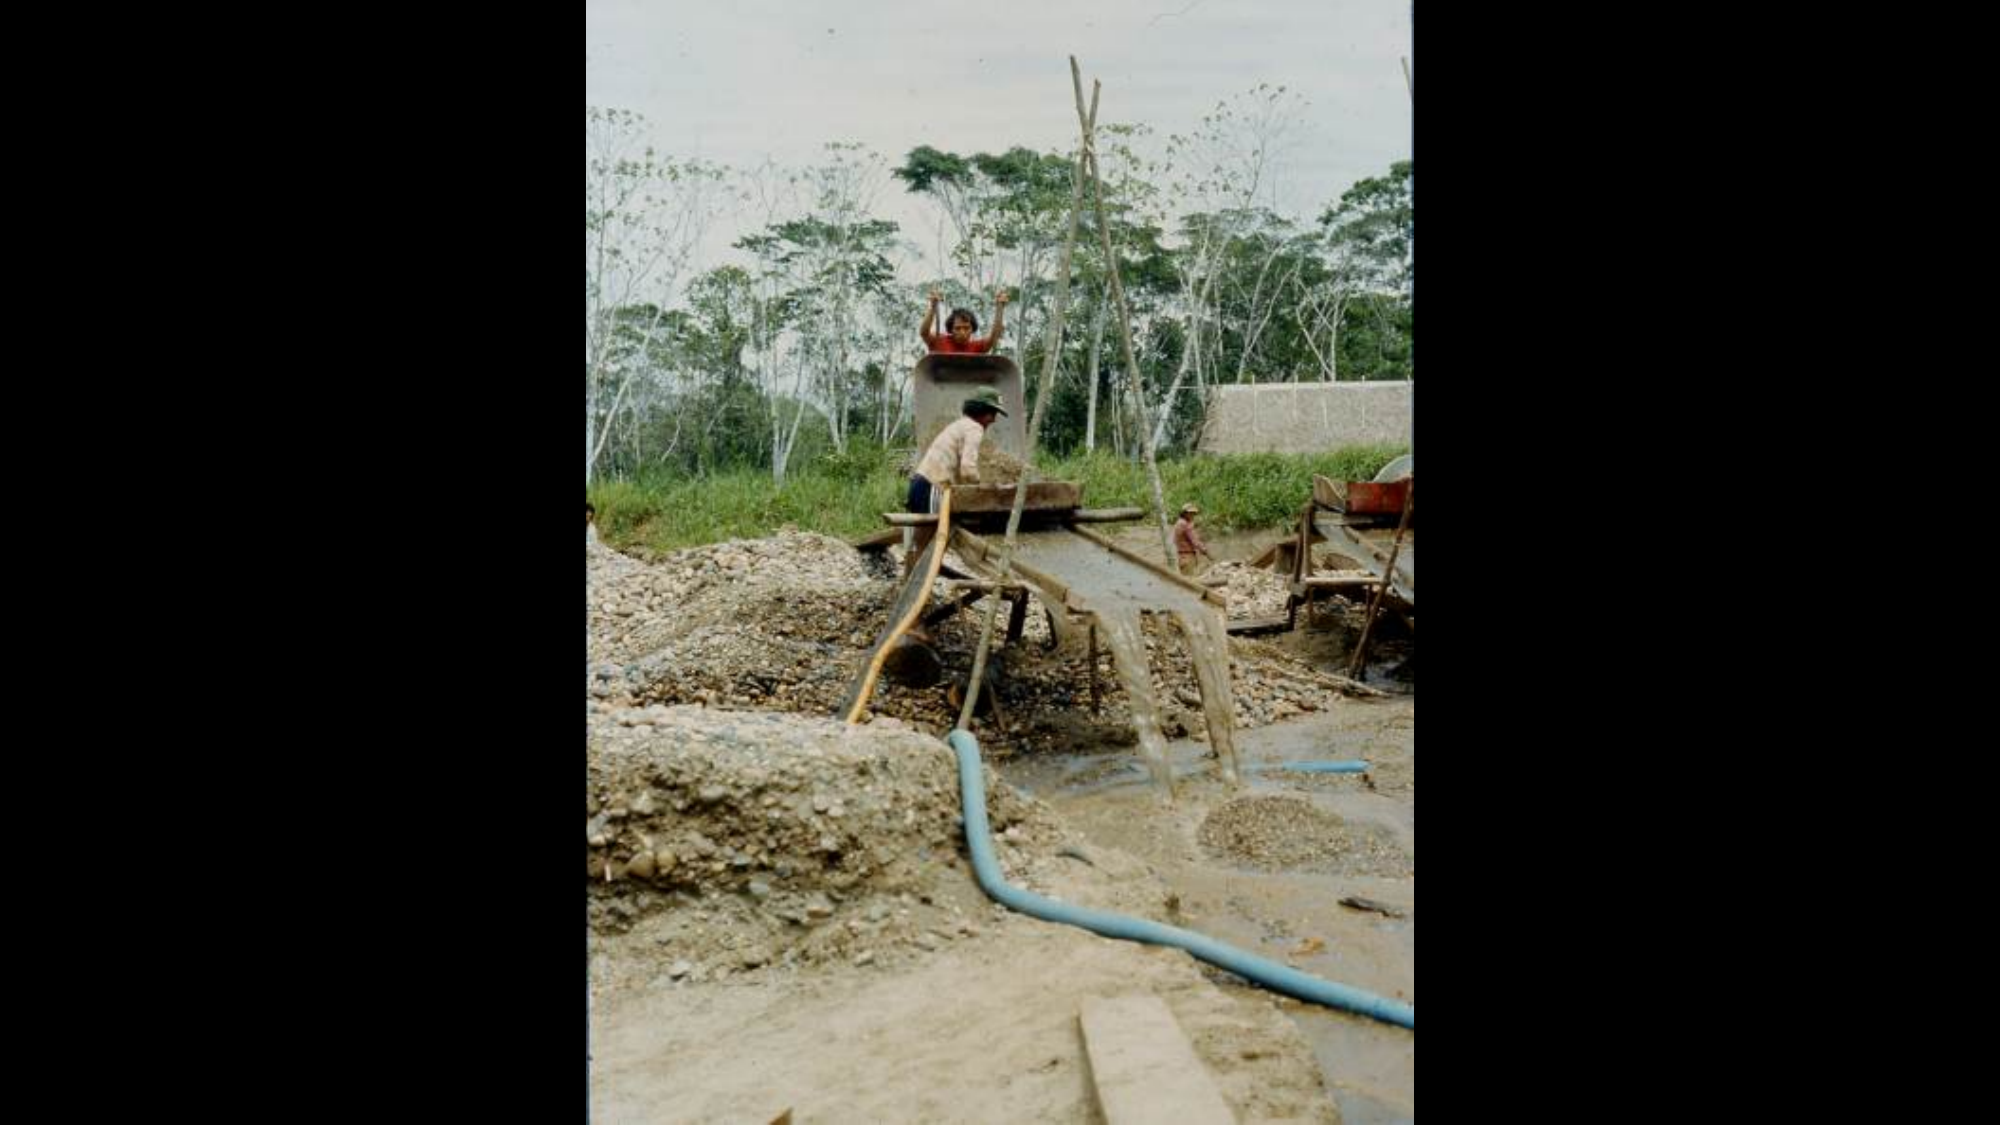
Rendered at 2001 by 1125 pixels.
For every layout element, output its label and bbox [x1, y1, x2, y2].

picture [586, 0, 1414, 1125]
